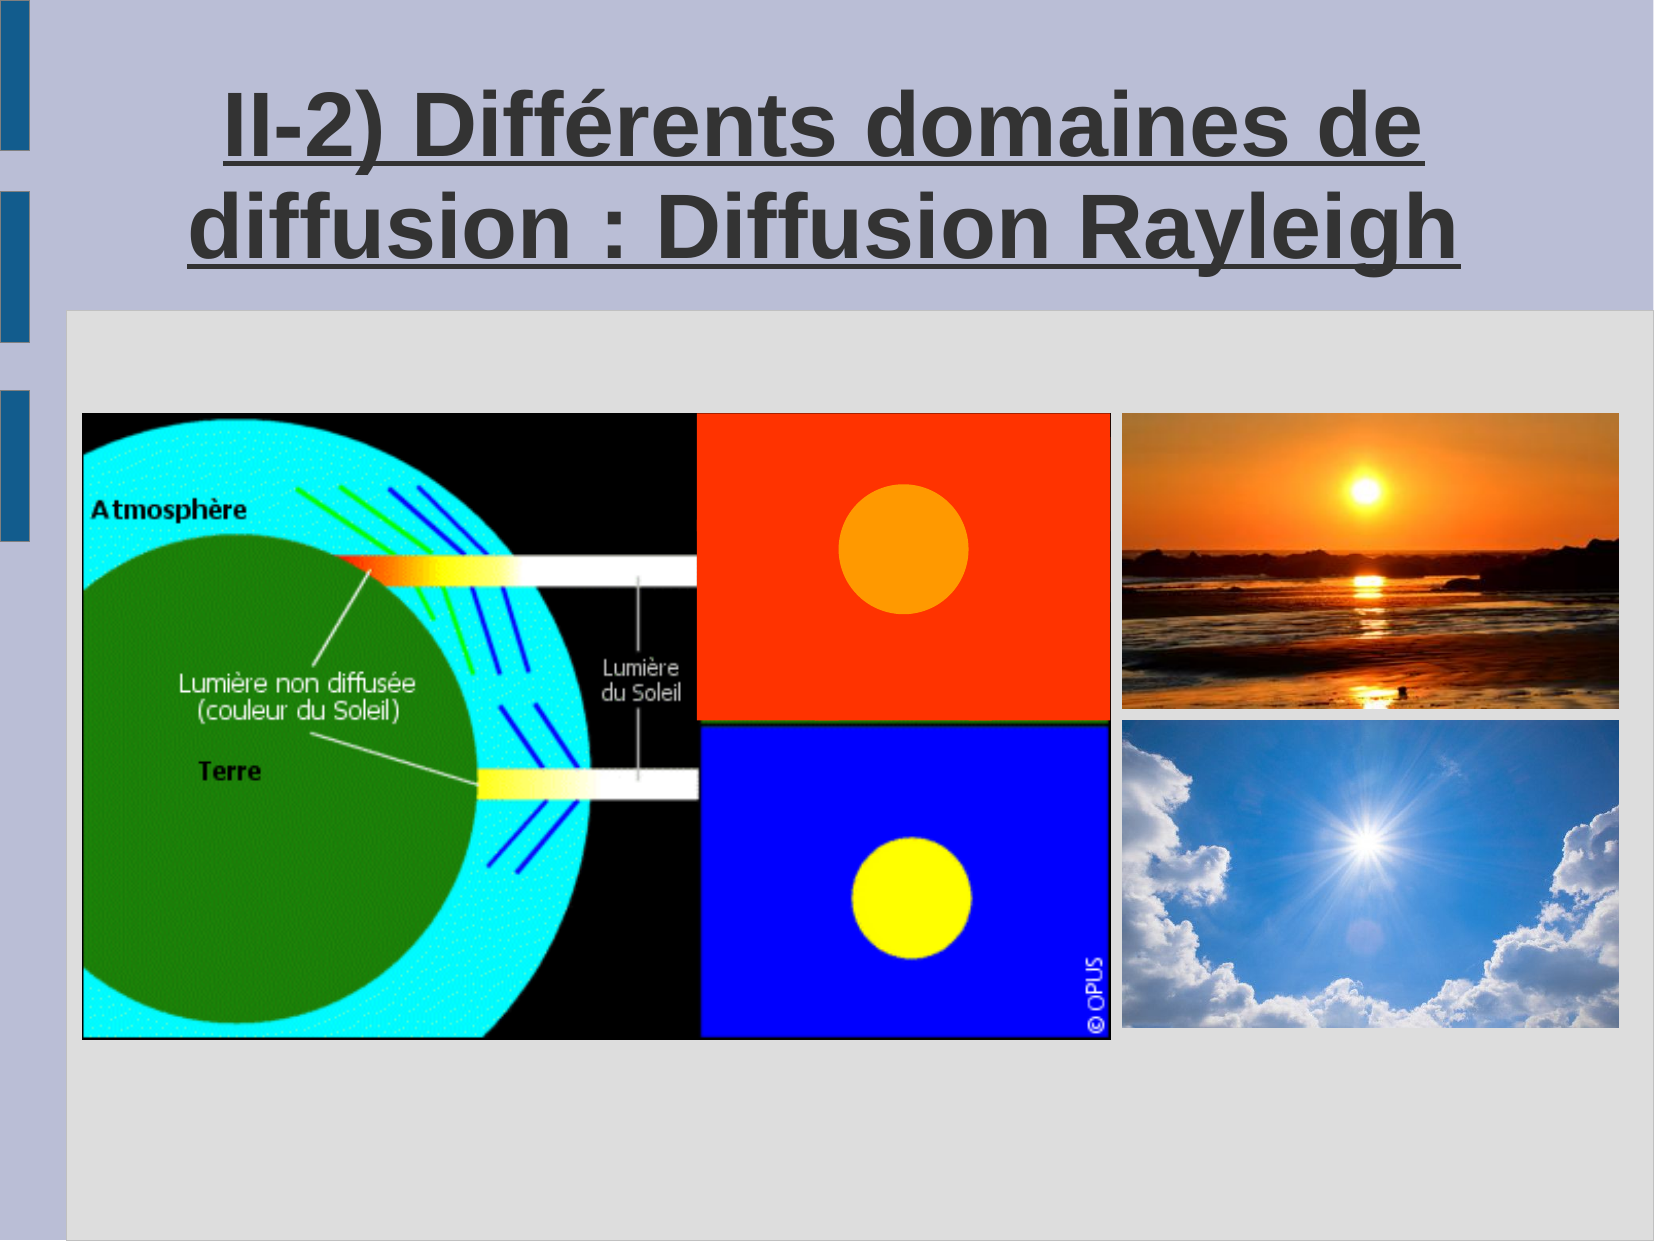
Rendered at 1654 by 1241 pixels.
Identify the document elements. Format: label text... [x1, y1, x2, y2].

title II-2) Différents domaines de diffusion : Diffusion Rayleigh [118, 67, 1531, 284]
picture [1122, 720, 1619, 1028]
picture [82, 413, 1111, 1040]
picture [1122, 413, 1619, 709]
text_box [696, 413, 1111, 721]
